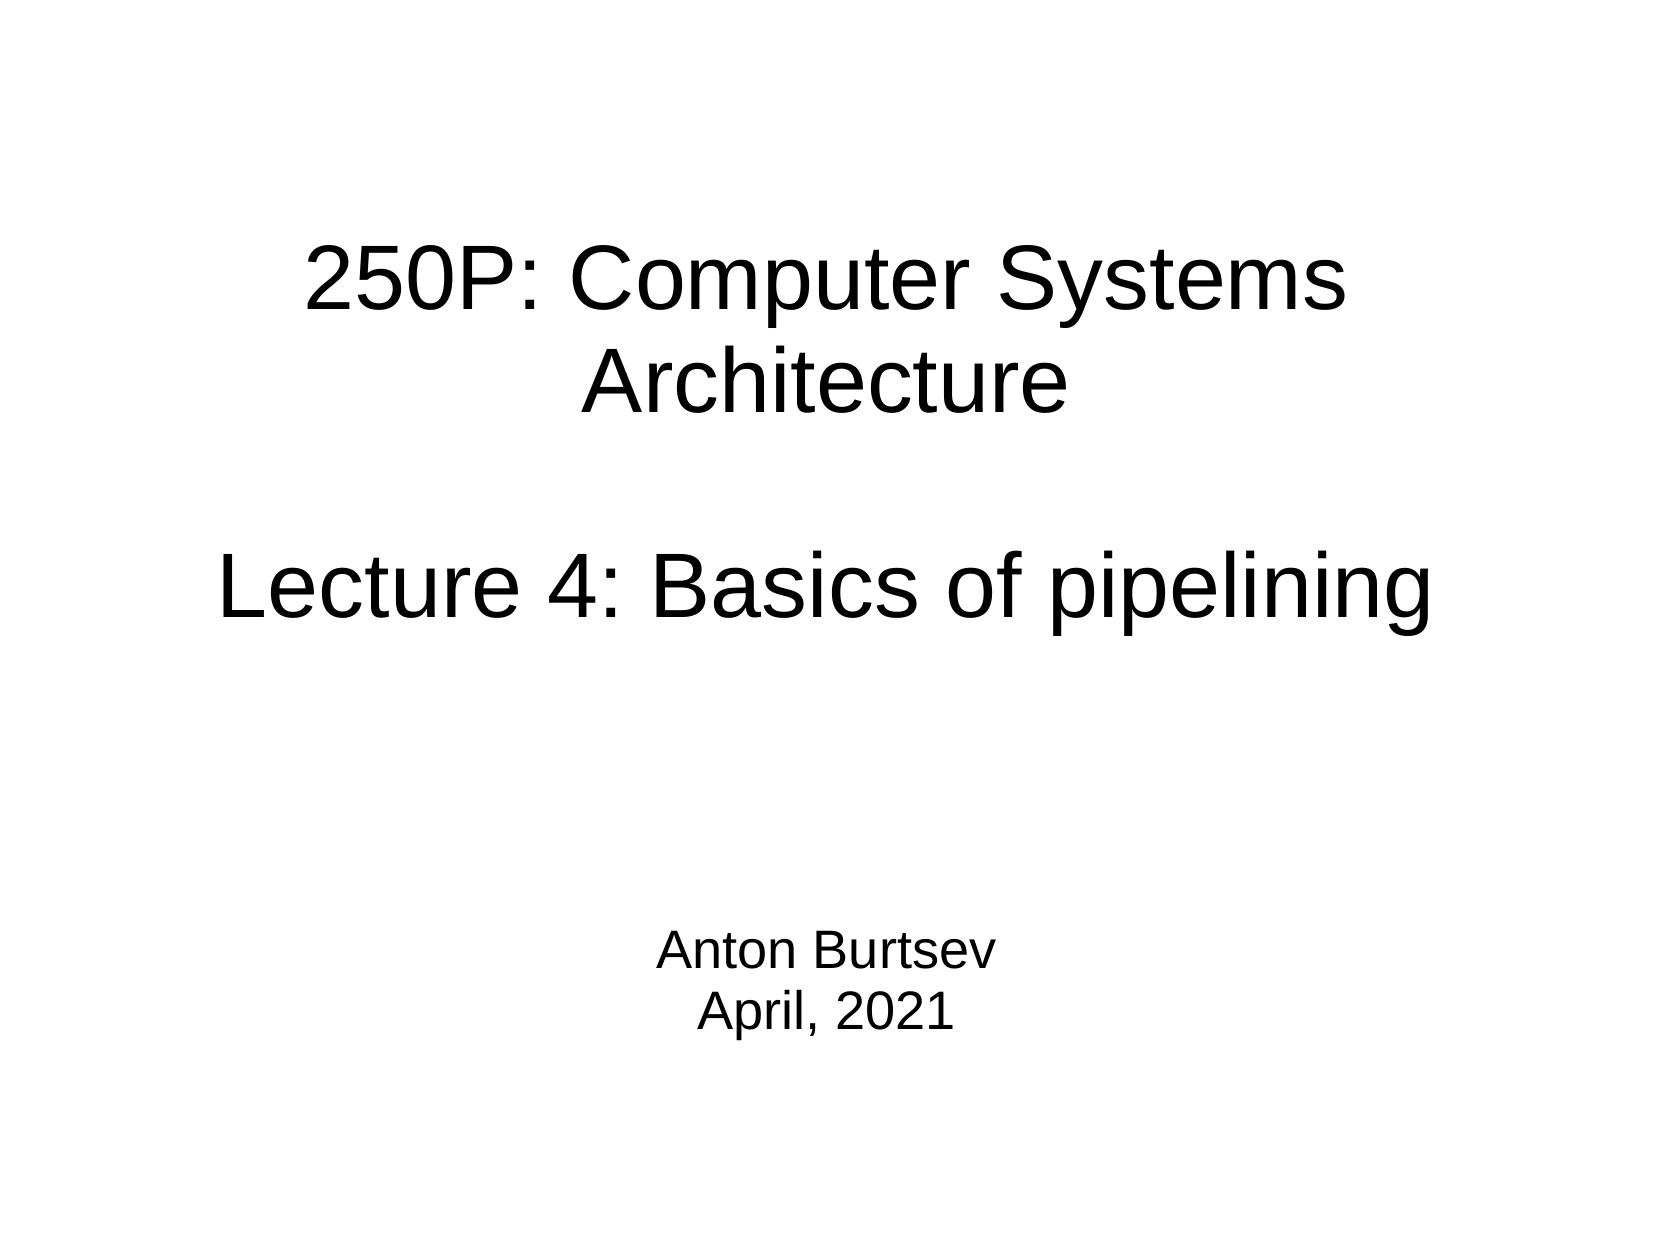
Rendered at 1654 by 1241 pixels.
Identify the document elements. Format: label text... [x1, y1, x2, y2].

title 250P: Computer Systems Architecture Lecture 4: Basics of pipelining [82, 113, 1571, 637]
subtitle Anton Burtsev April, 2021 [82, 637, 1571, 1109]
